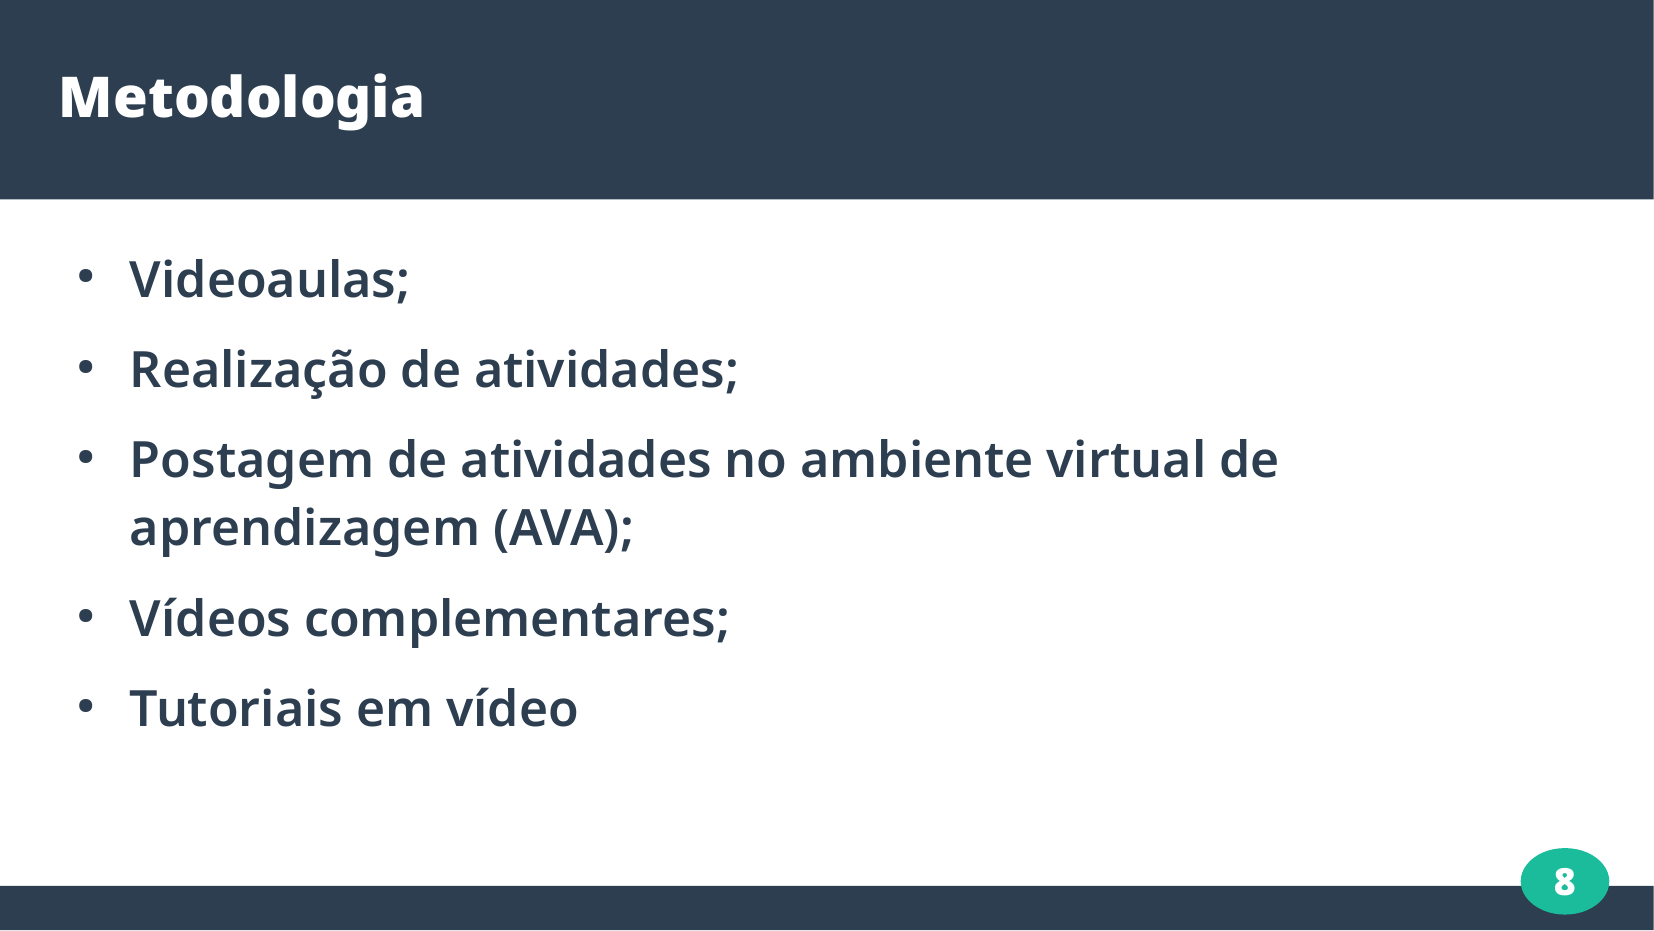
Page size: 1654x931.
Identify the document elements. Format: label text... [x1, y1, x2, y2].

list Videoaulas; Realização de atividades; Postagem de atividades no ambiente virtual de aprendizagem (AVA); Vídeos complementares; Tutoriais em vídeo [59, 243, 1595, 864]
title Metodologia [59, 37, 1595, 155]
